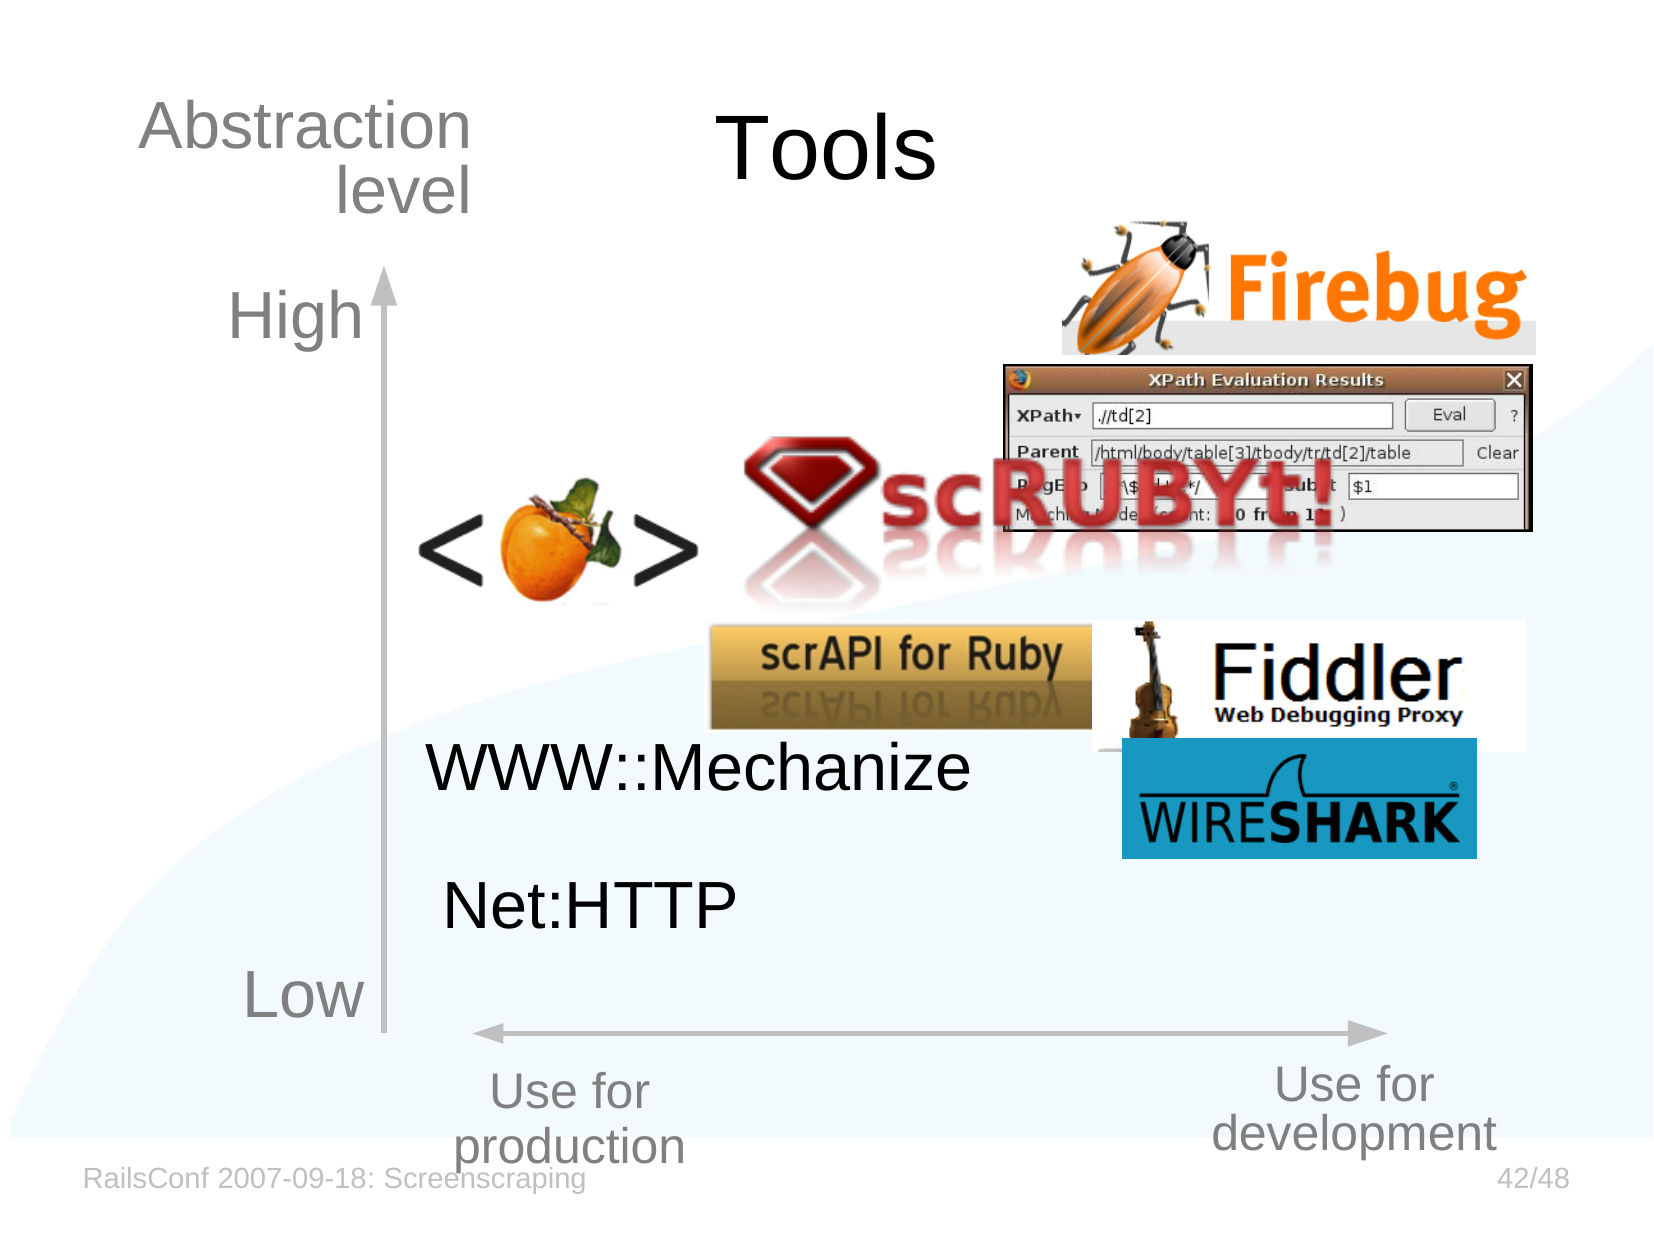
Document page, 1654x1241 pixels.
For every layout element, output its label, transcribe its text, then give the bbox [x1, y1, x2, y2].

title Tools [82, 49, 1571, 257]
list Use for production [383, 1062, 739, 1175]
list Low [0, 965, 365, 1063]
list Net:HTTP [425, 877, 879, 975]
list Use for development [1122, 1062, 1570, 1168]
list Abstraction level [118, 96, 473, 237]
picture [11, 0, 1653, 1231]
list High [0, 286, 365, 384]
list WWW::Mechanize [407, 738, 1092, 857]
